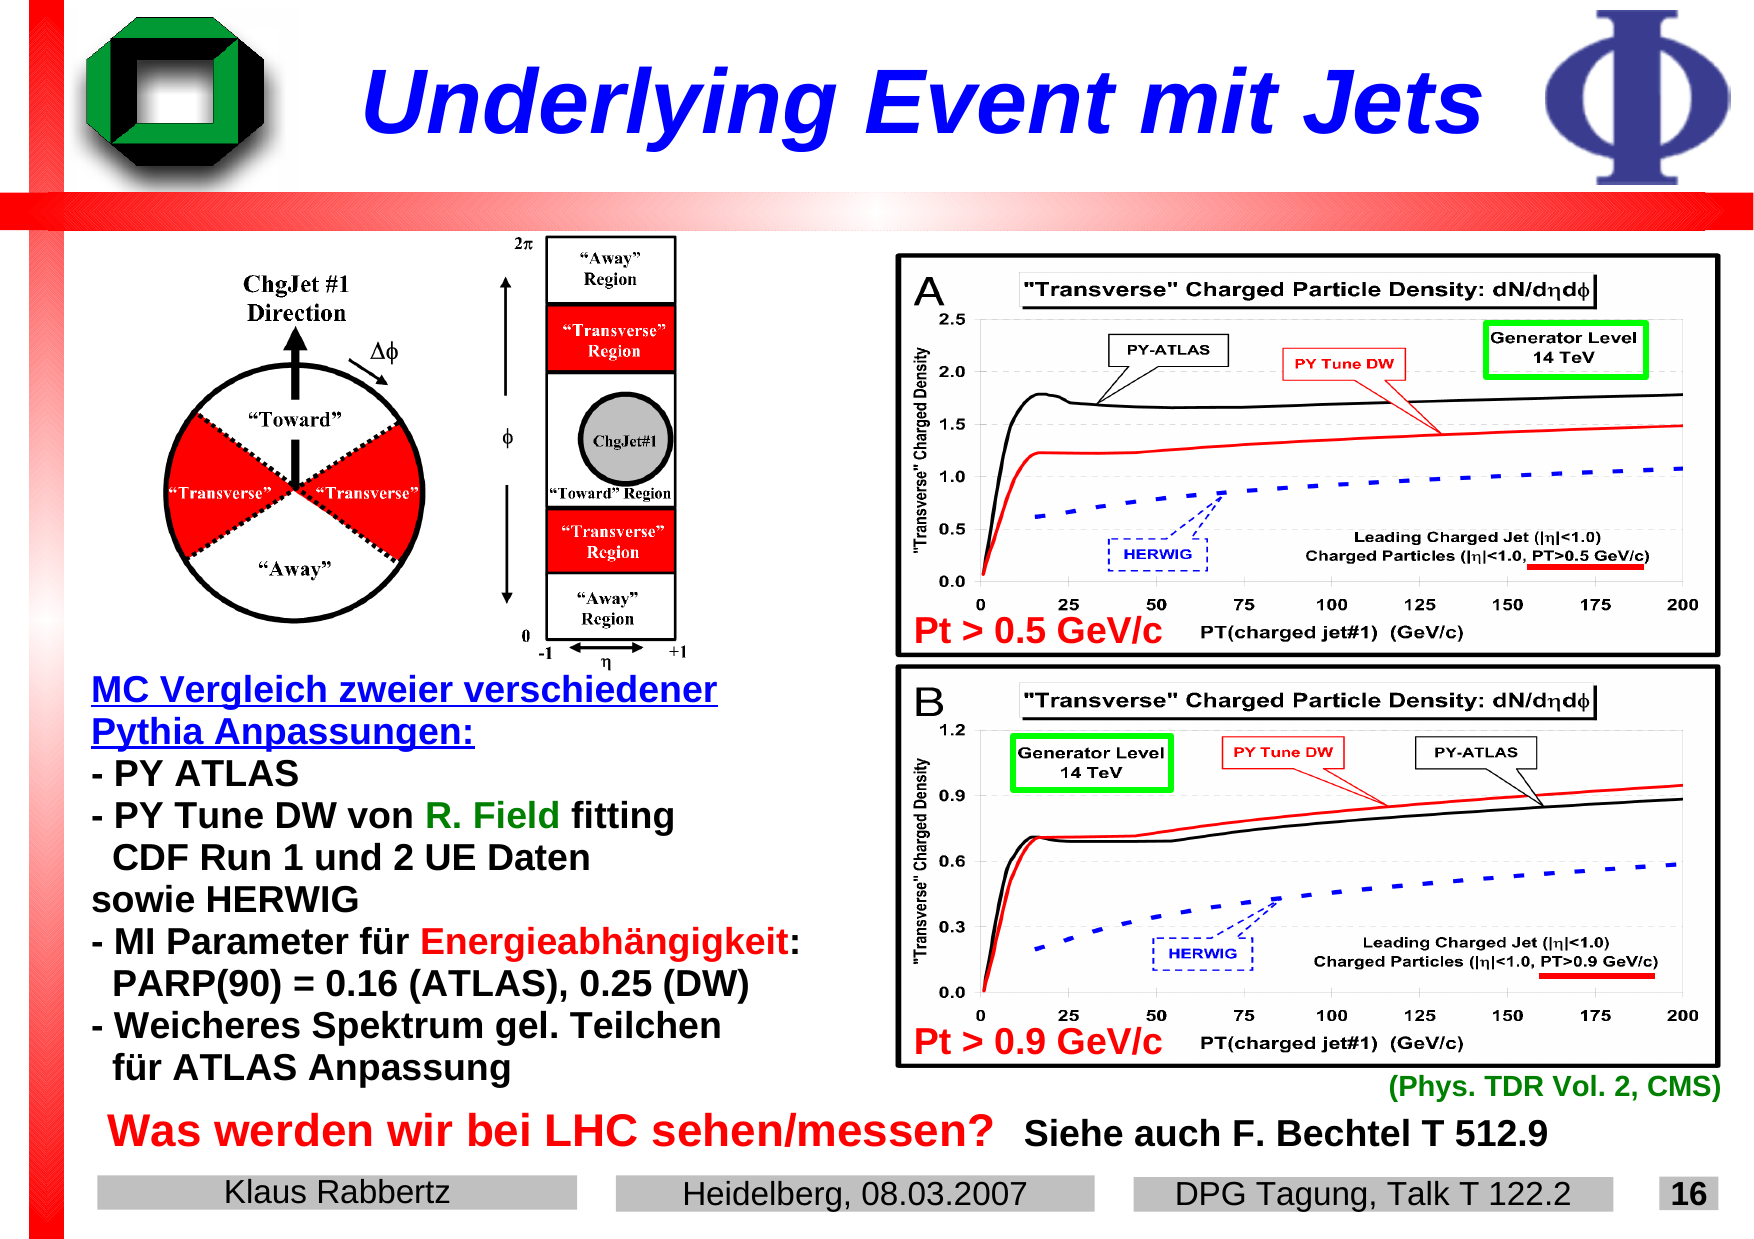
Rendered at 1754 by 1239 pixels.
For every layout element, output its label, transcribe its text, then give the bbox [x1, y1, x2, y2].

text_box Pt > 0.9 GeV/c [902, 1008, 1176, 1075]
picture [895, 253, 1721, 1069]
text_box Siehe auch F. Bechtel T 512.9 [1011, 1100, 1572, 1167]
picture [1545, 10, 1731, 185]
text_box MC Vergleich zweier verschiedener Pythia Anpassungen: - PY ATLAS - PY Tune DW von R. Field fitting CDF Run 1 und 2 UE Daten sowie HERWIG - MI Parameter für Energieabhängigkeit: PARP(90) = 0.16 (ATLAS), 0.25 (DW) - Weicheres Spektrum gel. Teilchen für ATLAS Anpassung [79, 656, 835, 1101]
title Underlying Event mit Jets [282, 21, 1566, 183]
text_box (Phys. TDR Vol. 2, CMS) [1376, 1057, 1734, 1115]
picture [162, 234, 687, 656]
text_box Was werden wir bei LHC sehen/messen? [95, 1093, 1010, 1169]
text_box Pt > 0.5 GeV/c [902, 597, 1176, 664]
picture [64, 9, 299, 192]
